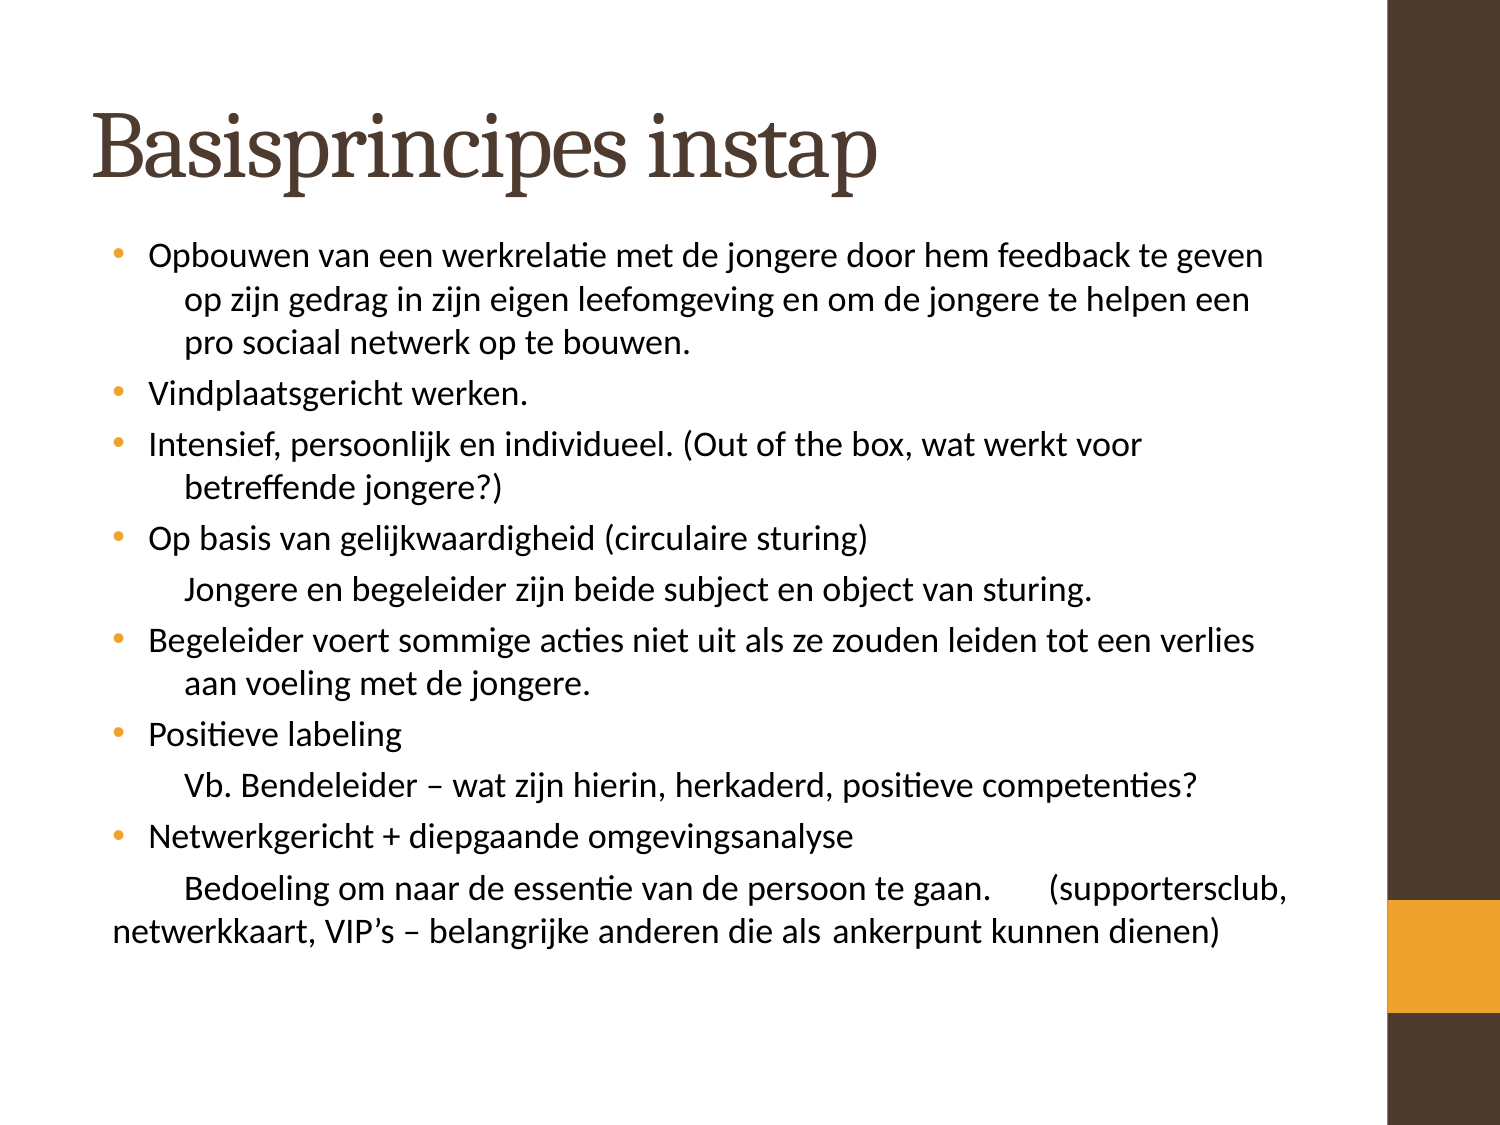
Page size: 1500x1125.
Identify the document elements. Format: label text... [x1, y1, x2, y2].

list Opbouwen van een werkrelatie met de jongere door hem feedback te geven op zijn gedrag in zijn eigen leefomgeving en om de jongere te helpen een pro sociaal netwerk op te bouwen. Vindplaatsgericht werken. Intensief, persoonlijk en individueel. (Out of the box, wat werkt voor betreffende jongere?) Op basis van gelijkwaardigheid (circulaire sturing) Jongere en begeleider zijn beide subject en object van sturing. Begeleider voert sommige acties niet uit als ze zouden leiden tot een verlies aan voeling met de jongere. Positieve labeling Vb. Bendeleider – wat zijn hierin, herkaderd, positieve competenties? Netwerkgericht + diepgaande omgevingsanalyse Bedoeling om naar de essentie van de persoon te gaan. (supportersclub, netwerkkaart, VIP’s – belangrijke anderen die als ankerpunt kunnen dienen) [61, 163, 1312, 1008]
title Basisprincipes instap [75, 45, 1326, 233]
